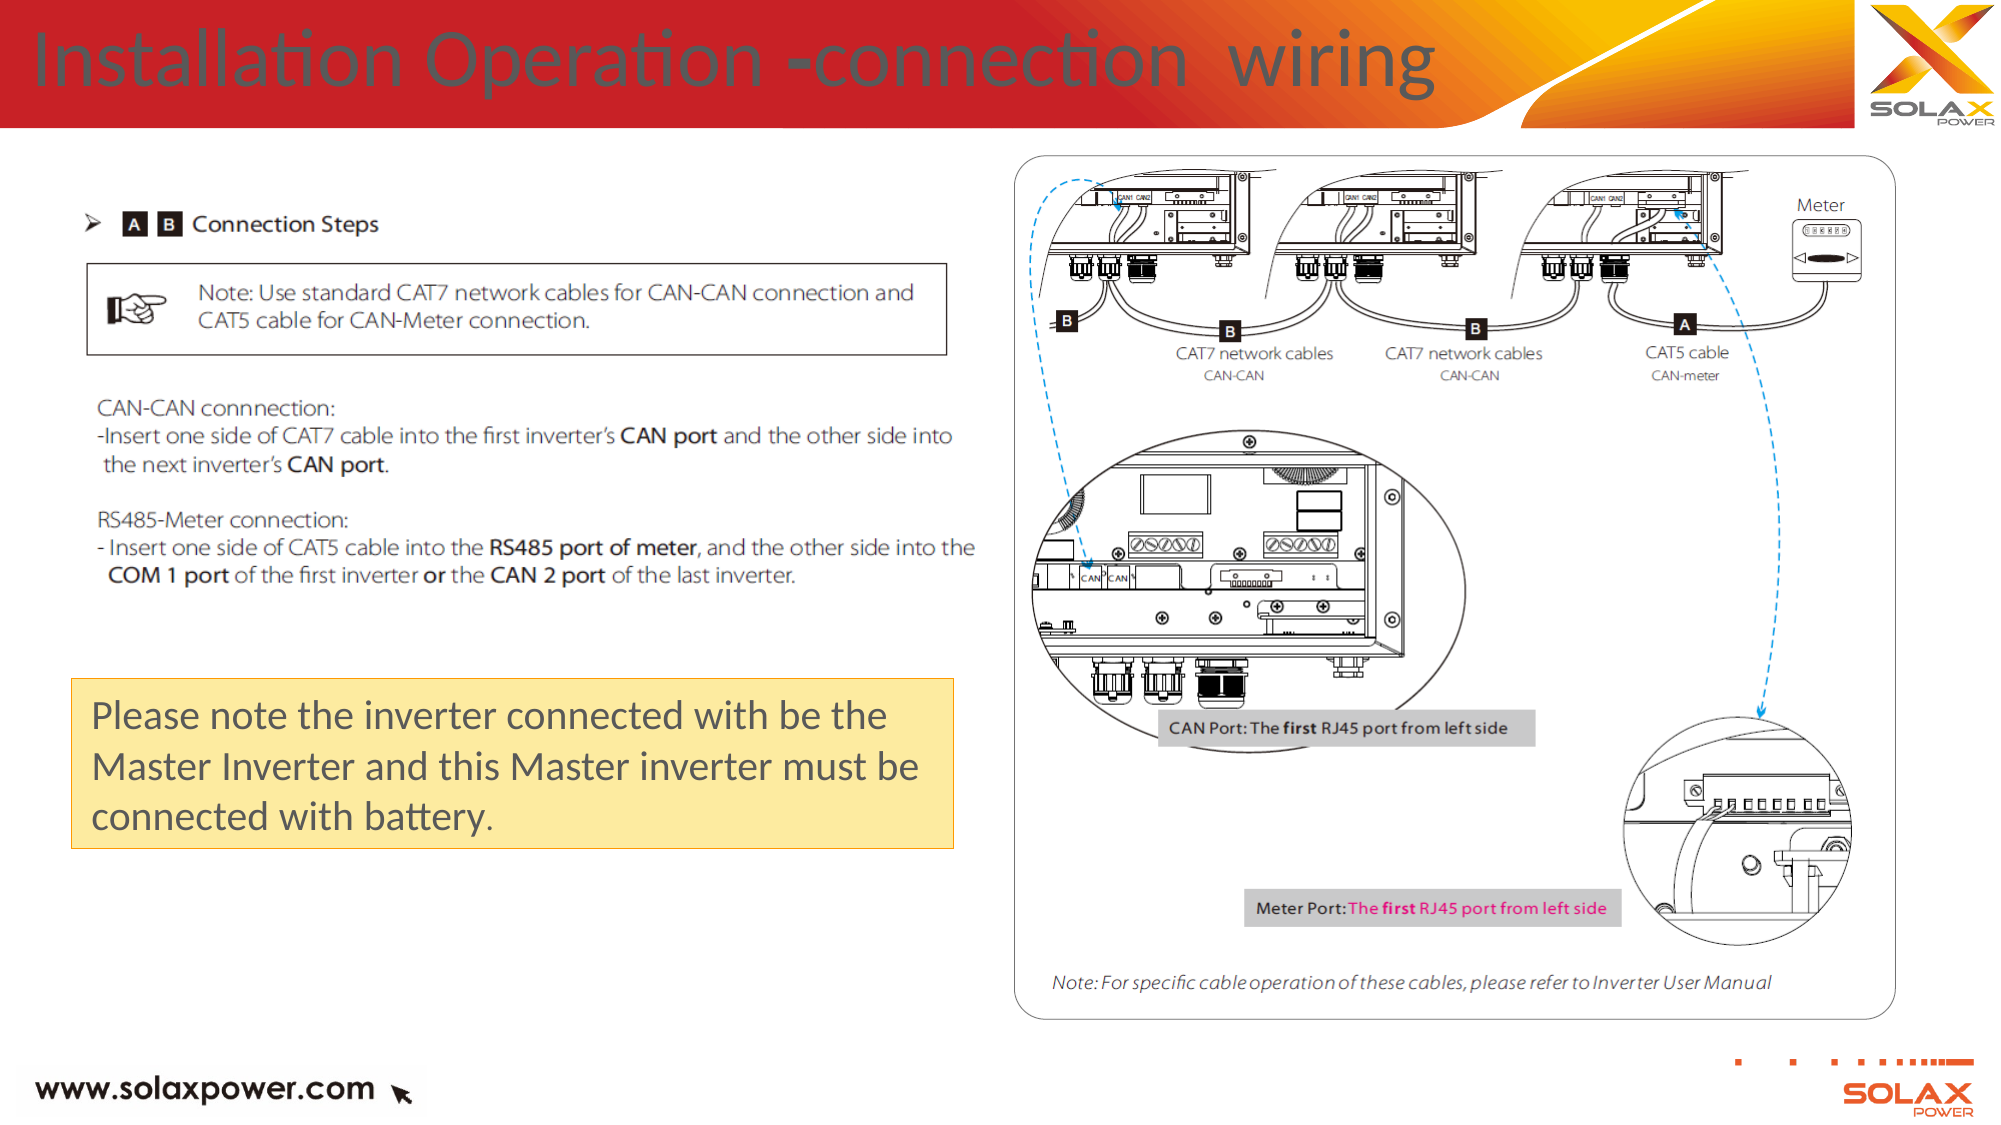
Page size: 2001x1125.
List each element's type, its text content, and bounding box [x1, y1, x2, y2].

picture [0, 0, 1855, 129]
picture [71, 147, 1904, 1027]
picture [1870, 4, 1996, 126]
text_box Installation Operation -connection wiring [16, 7, 1635, 121]
text_box Please note the inverter connected with be the Master Inverter and this Master inverter must be connected with battery. [71, 678, 954, 849]
picture [16, 1065, 427, 1117]
picture [1735, 1059, 1974, 1117]
